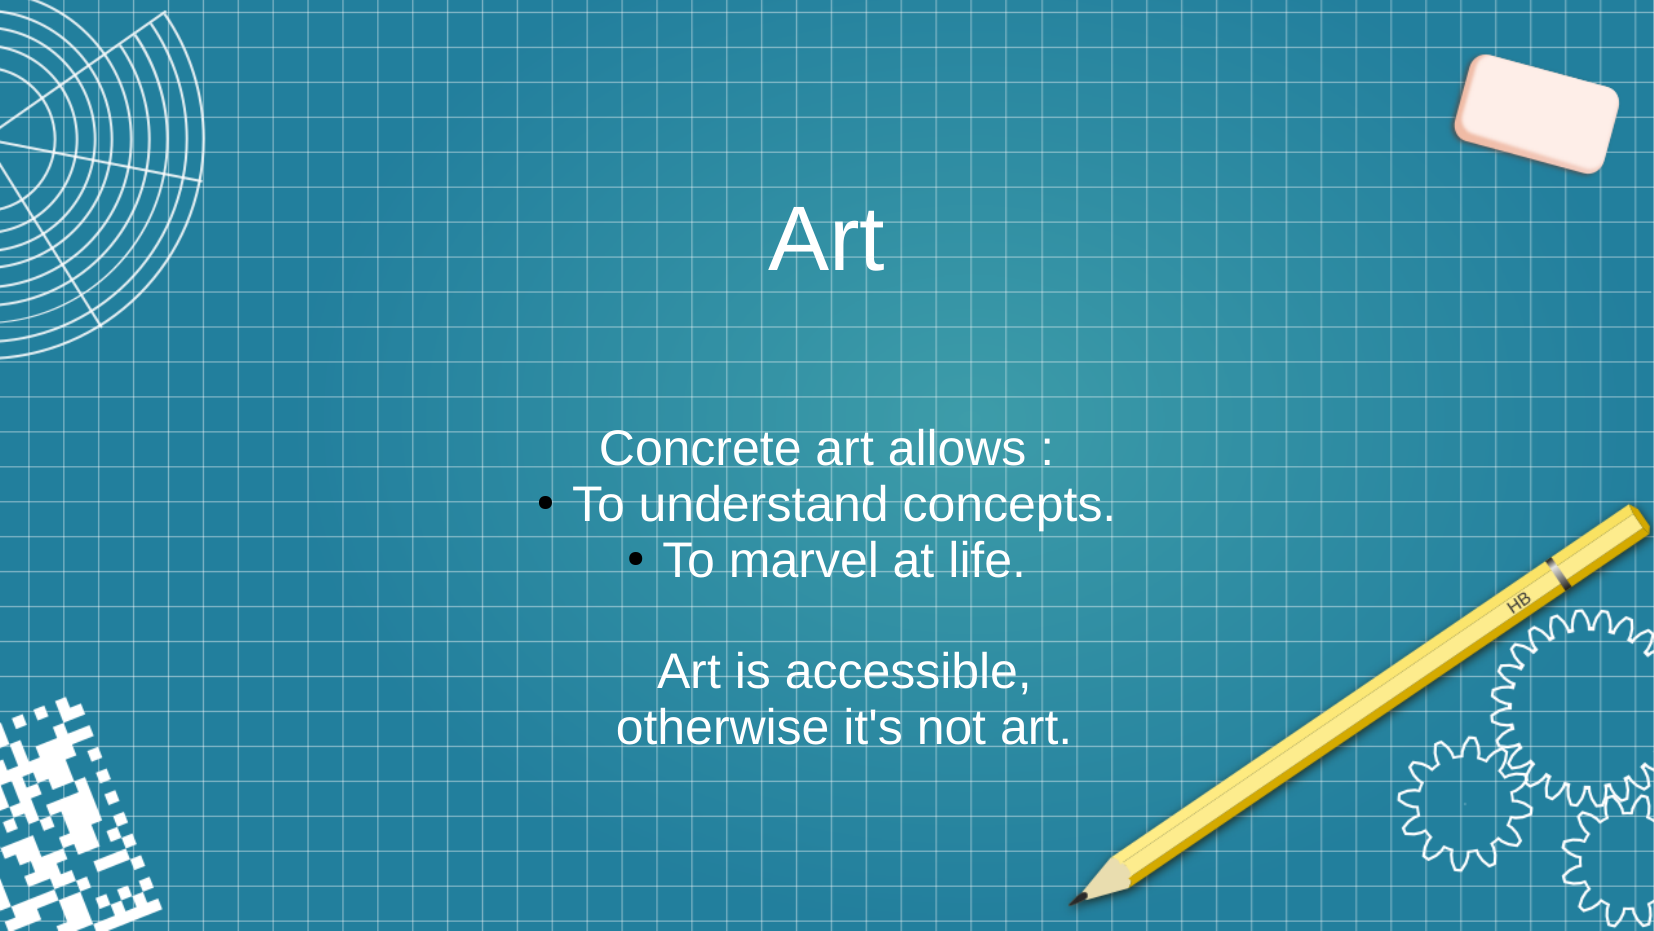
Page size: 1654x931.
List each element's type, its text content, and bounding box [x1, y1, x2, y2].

title Art [82, 132, 1571, 346]
subtitle Concrete art allows : To understand concepts. To marvel at life. Art is accessible, otherwise it's not art. [82, 389, 1571, 842]
picture [0, 0, 1654, 931]
